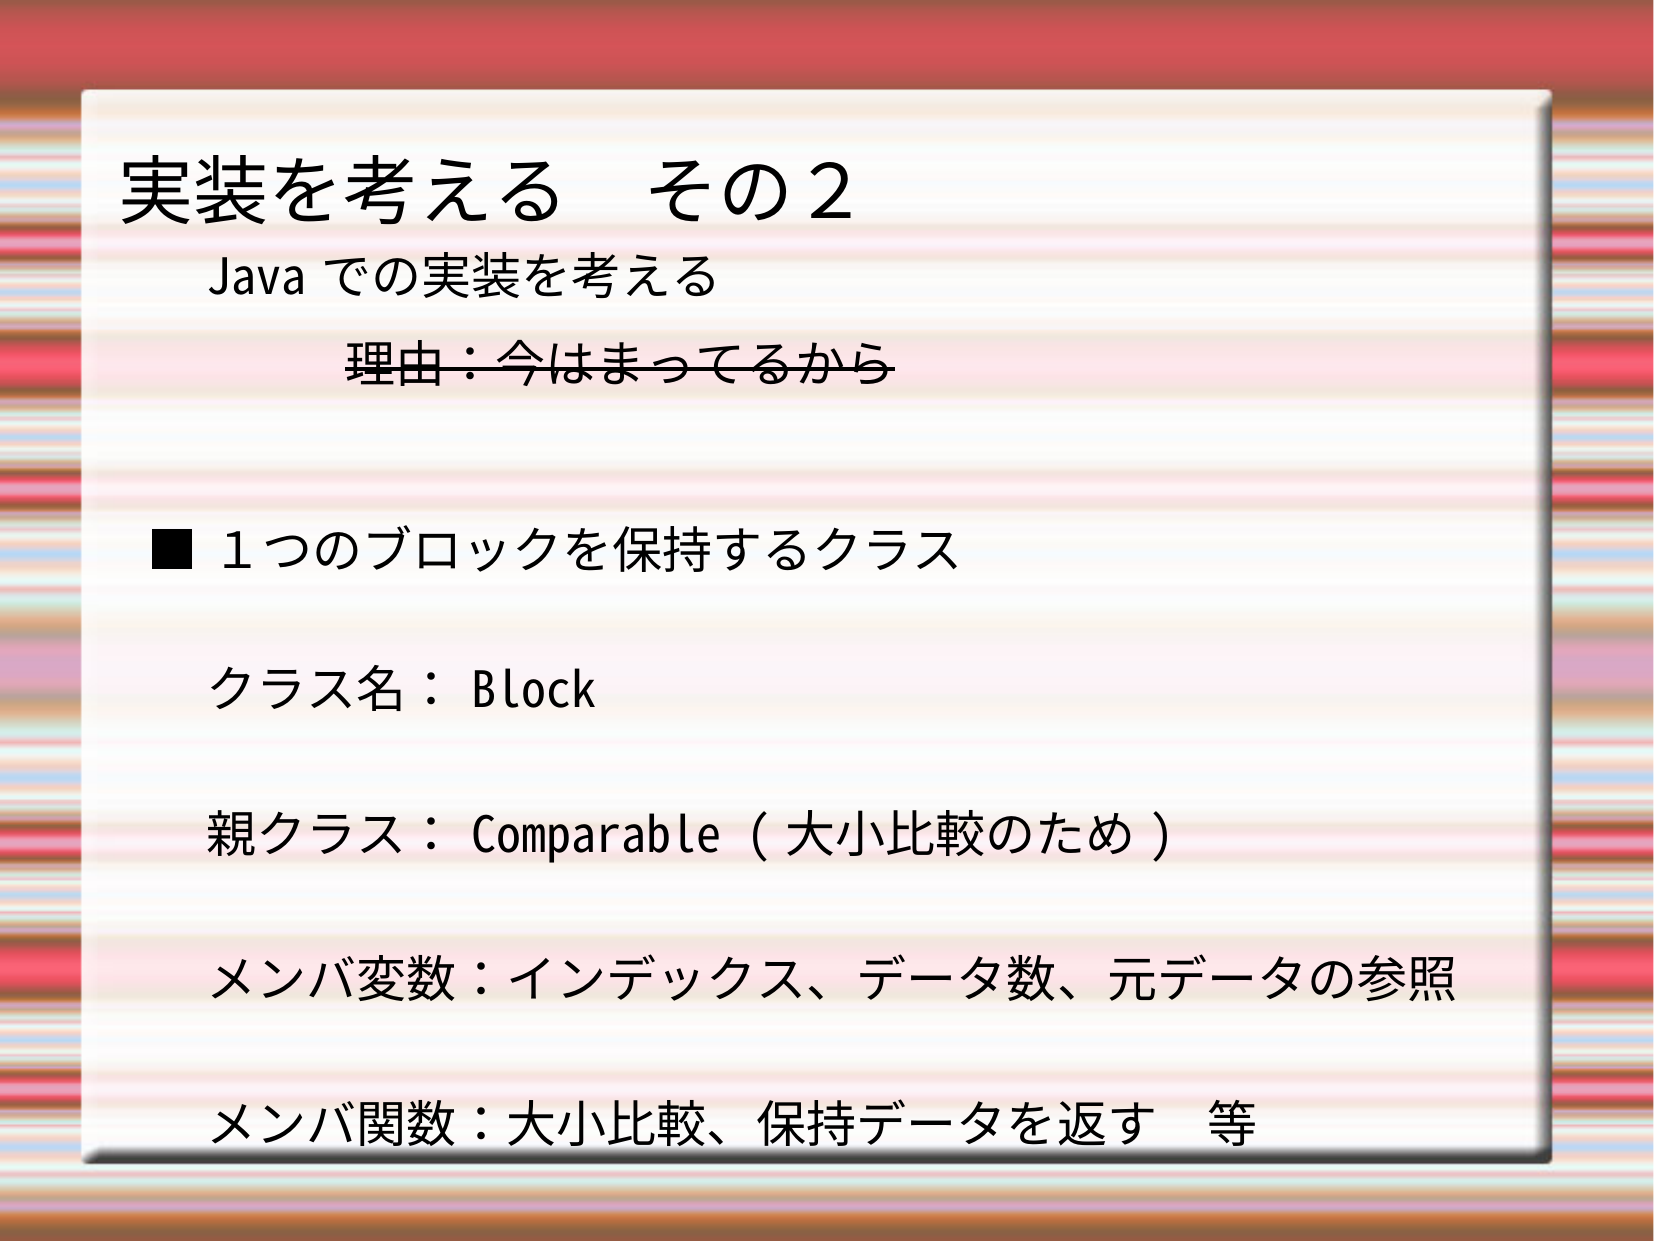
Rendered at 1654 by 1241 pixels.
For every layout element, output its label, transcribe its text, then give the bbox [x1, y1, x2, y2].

picture [0, 0, 1654, 1241]
text_box ■１つのブロックを保持するクラス [147, 510, 1447, 562]
text_box 実装を考える その２ [118, 131, 1329, 207]
text_box Javaでの実装を考える [206, 236, 1477, 287]
text_box クラス名：Block 親クラス：Comparable (大小比較のため) メンバ変数：インデックス、データ数、元データの参照 メンバ関数：大小比較、保持データを返す 等 [206, 649, 1595, 1000]
text_box 理由：今はまってるから [295, 324, 1595, 375]
